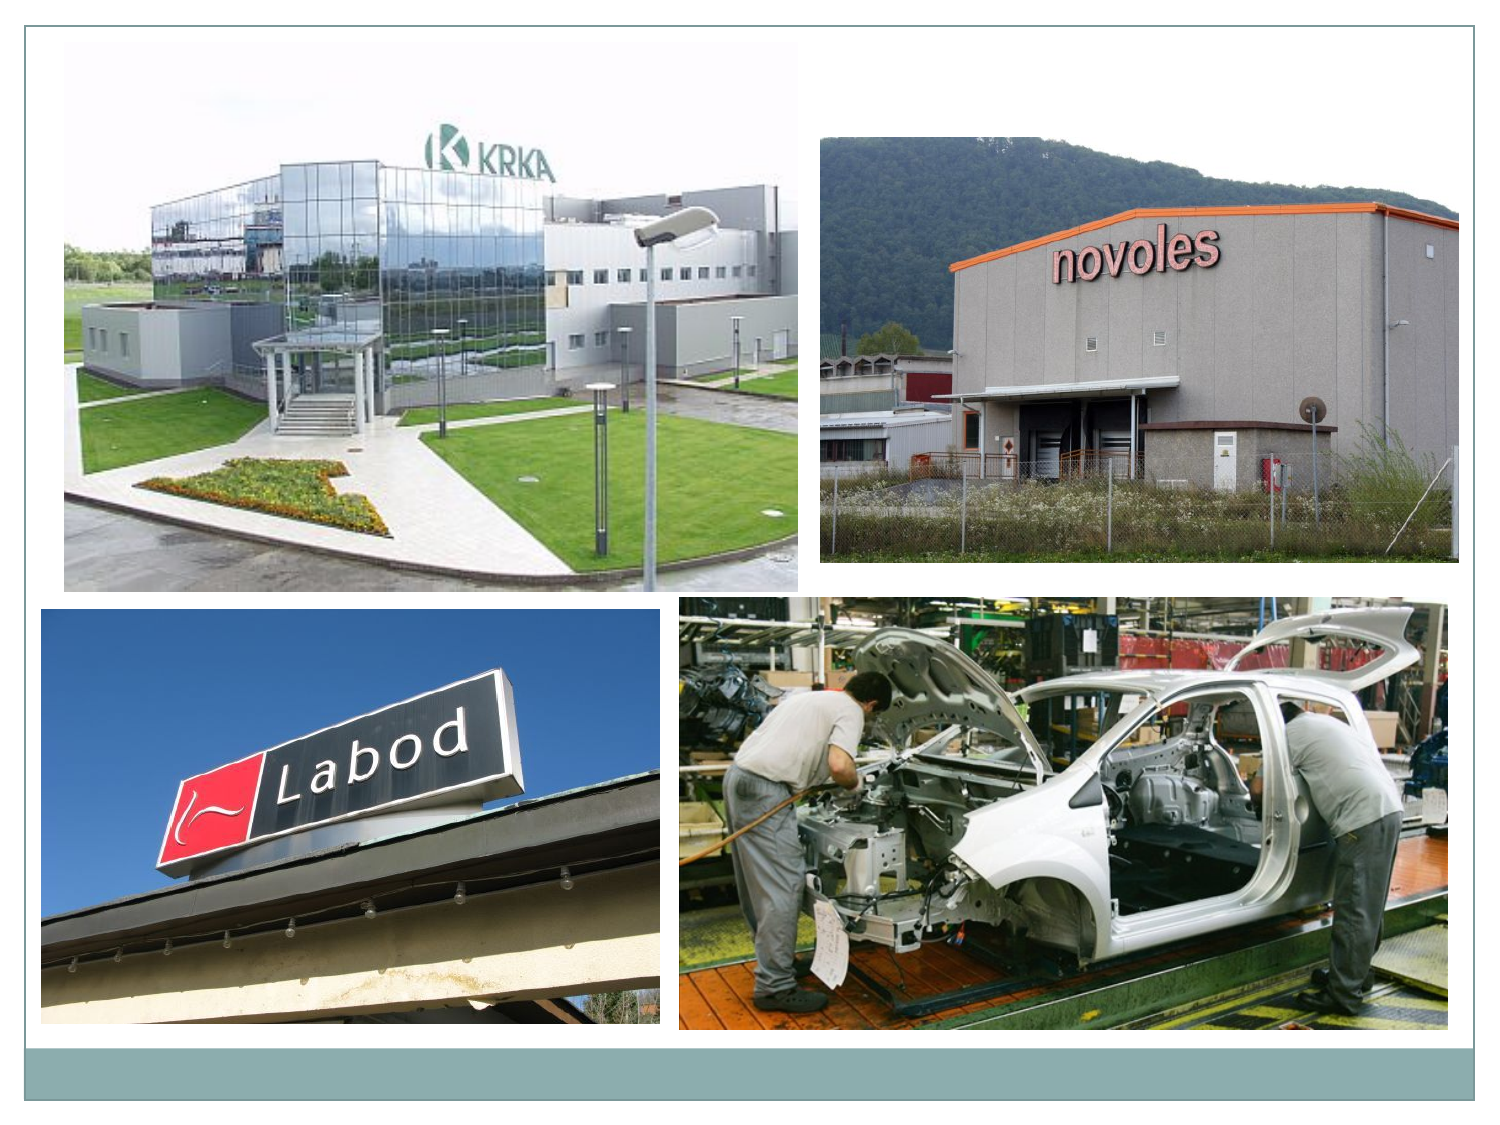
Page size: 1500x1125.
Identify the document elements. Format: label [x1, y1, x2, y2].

picture [820, 137, 1459, 563]
picture [679, 597, 1448, 1030]
picture [41, 609, 660, 1024]
picture [64, 42, 798, 592]
